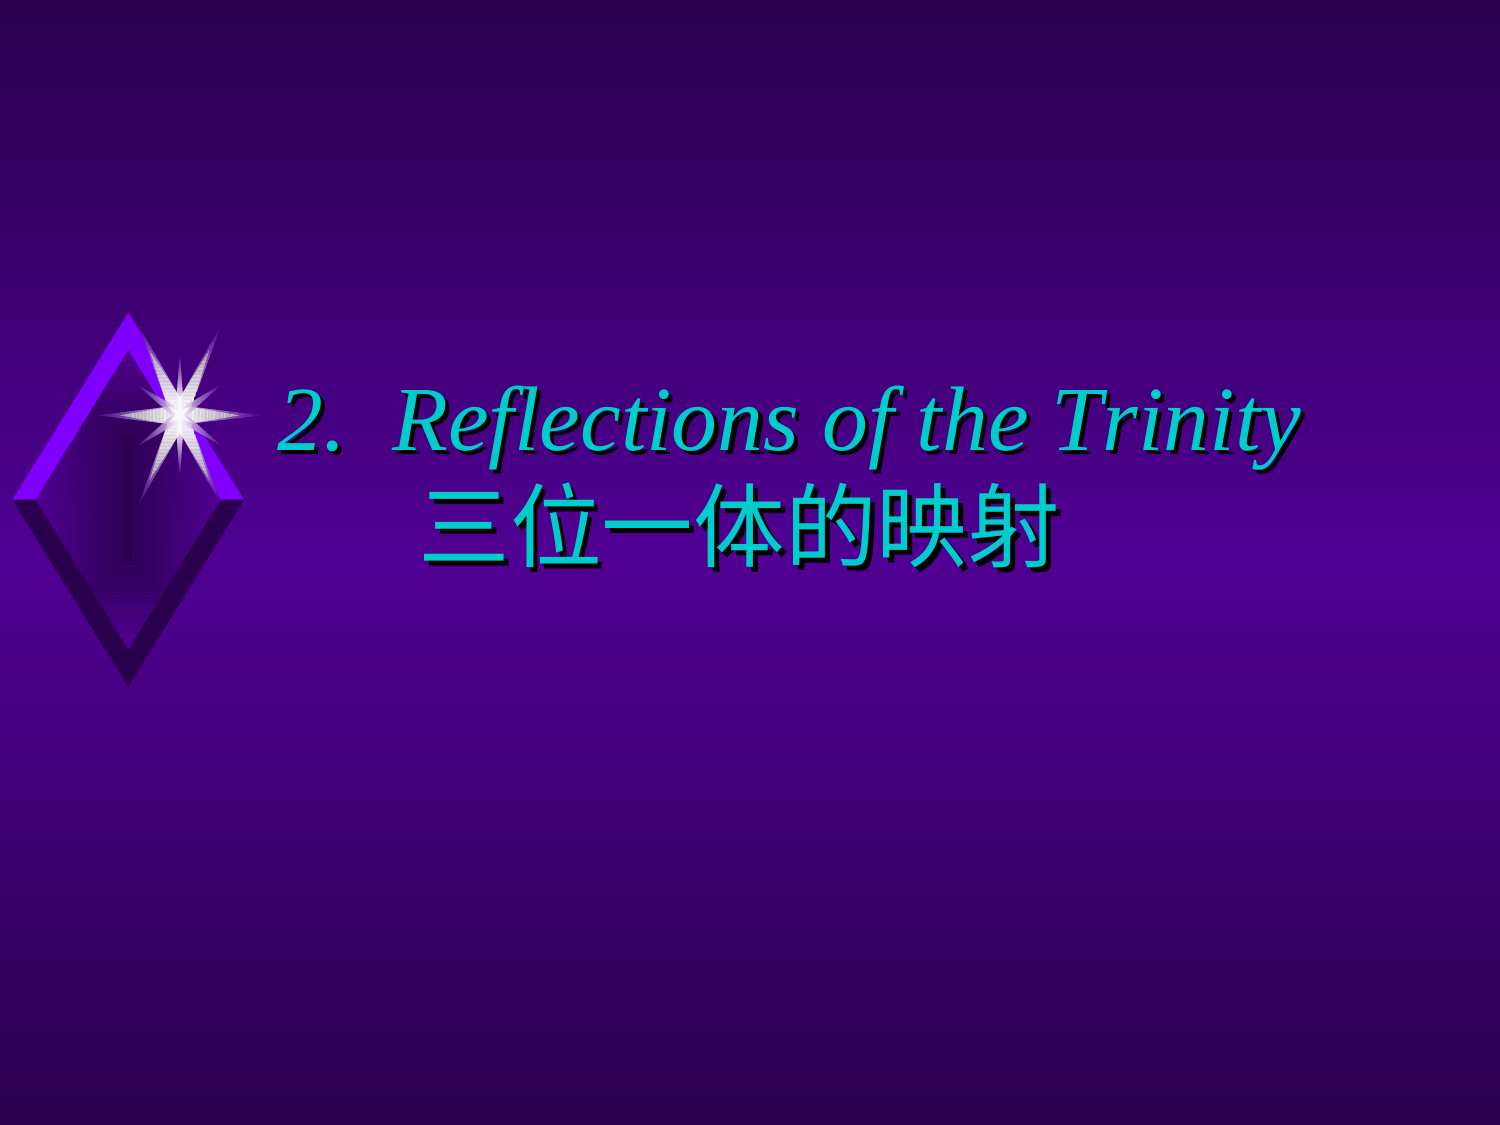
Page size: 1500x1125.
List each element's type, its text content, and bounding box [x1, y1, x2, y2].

title 2. Reflections of the Trinity 三位一体的映射 [262, 351, 1500, 587]
